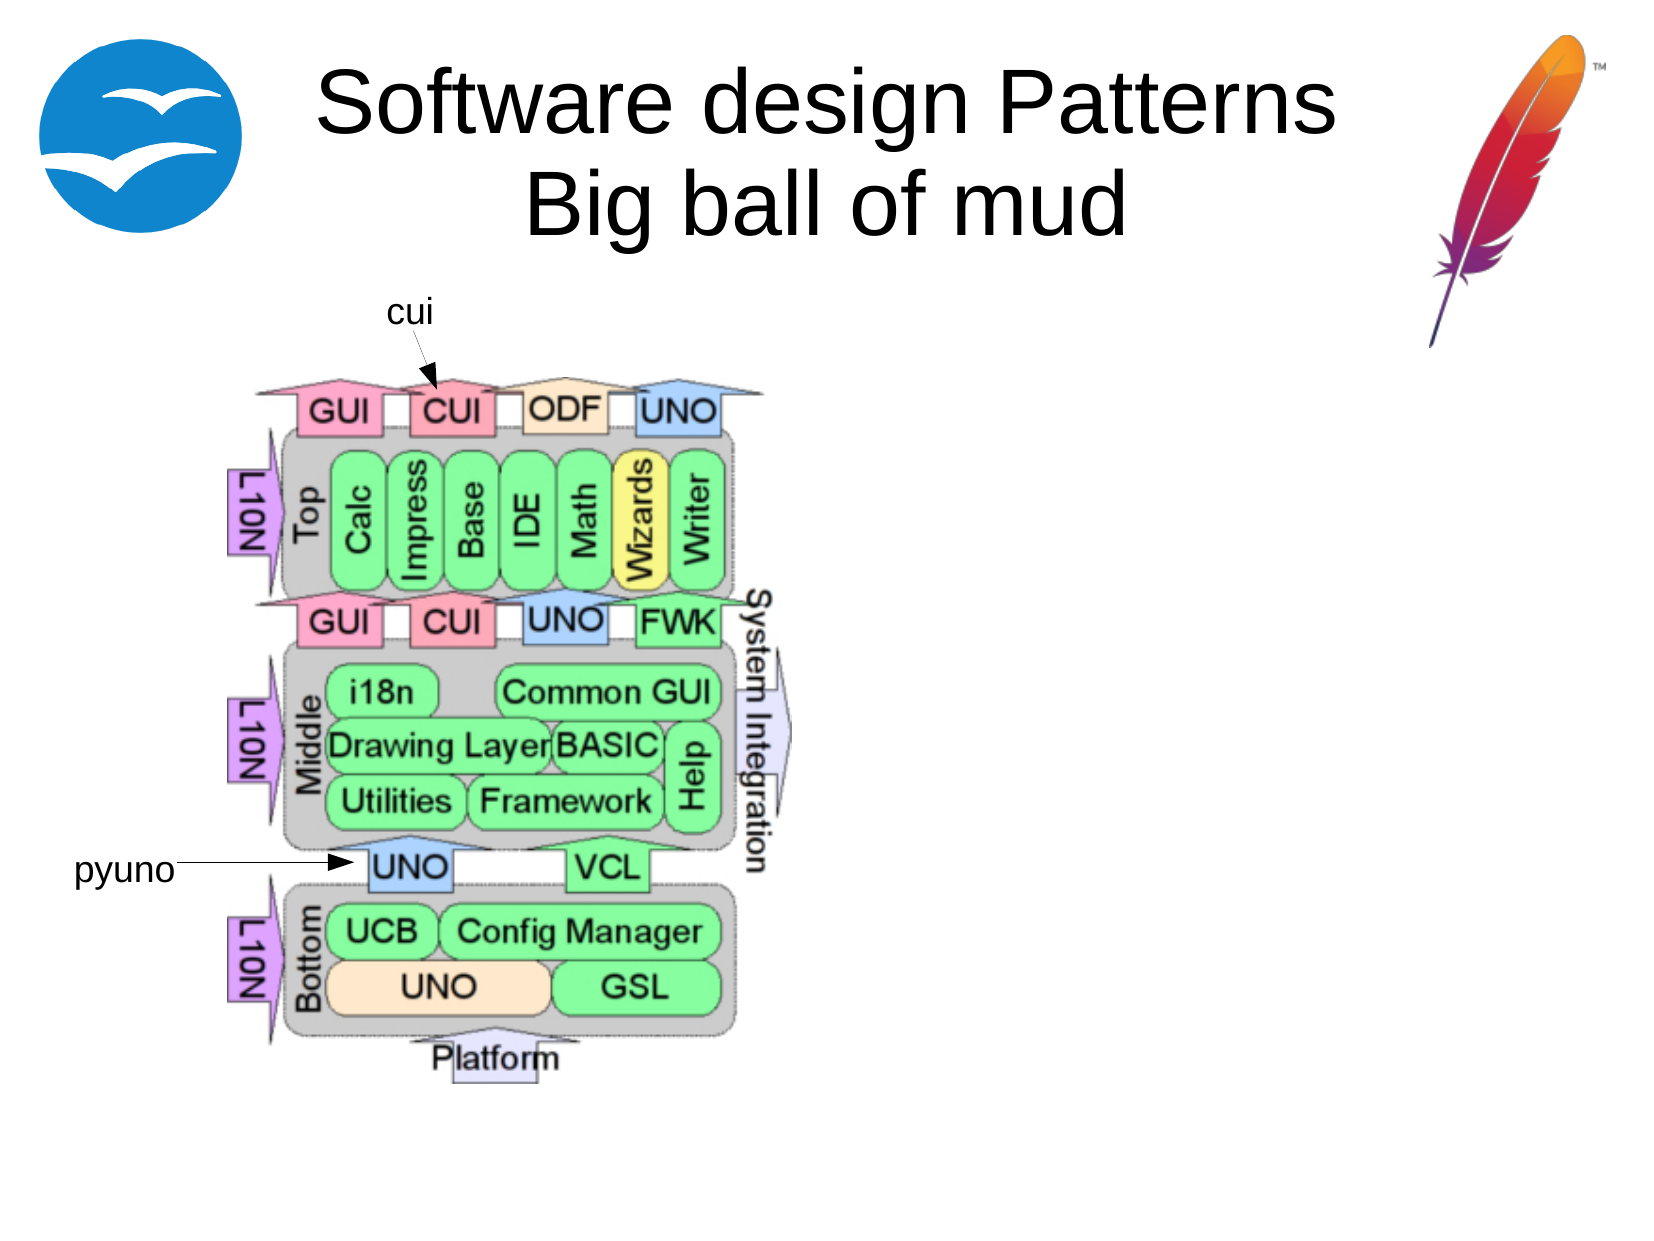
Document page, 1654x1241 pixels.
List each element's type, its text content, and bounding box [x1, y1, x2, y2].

picture [11, 11, 271, 260]
text_box cui [371, 283, 449, 341]
picture [1429, 35, 1606, 348]
text_box pyuno [59, 840, 191, 898]
picture [227, 377, 792, 1084]
title Software design Patterns Big ball of mud [271, 49, 1429, 257]
